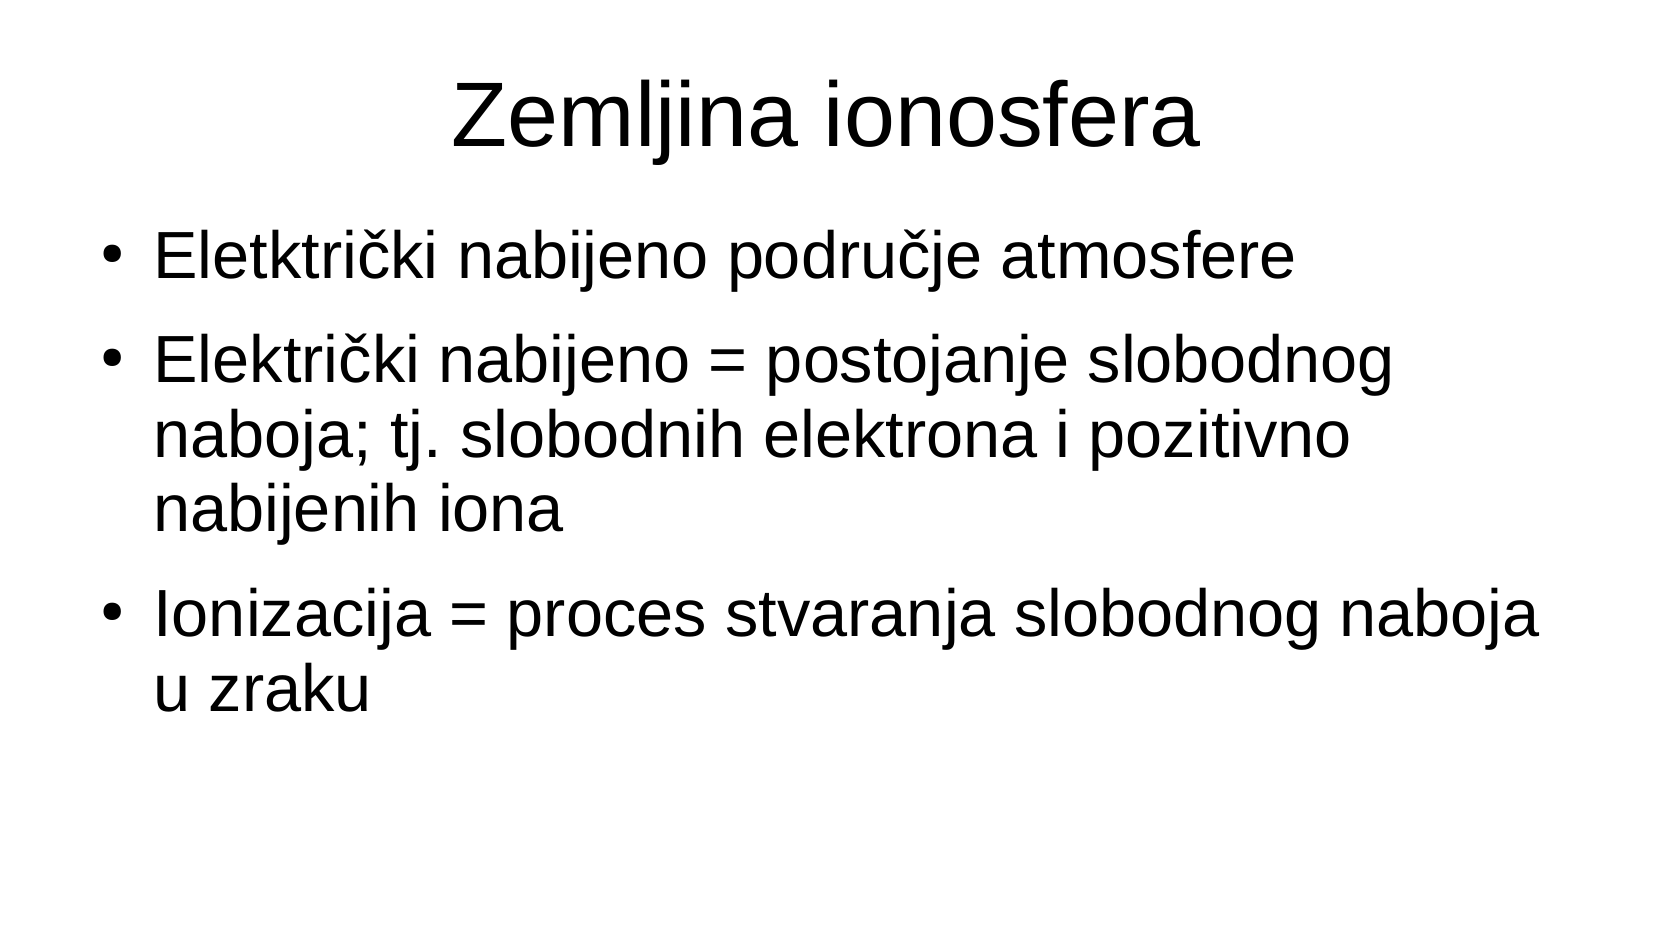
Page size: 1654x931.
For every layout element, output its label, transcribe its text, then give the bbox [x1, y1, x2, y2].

list Eletktrički nabijeno područje atmosfere Električki nabijeno = postojanje slobodnog naboja; tj. slobodnih elektrona i pozitivno nabijenih iona Ionizacija = proces stvaranja slobodnog naboja u zraku [82, 217, 1571, 758]
title Zemljina ionosfera [82, 37, 1571, 193]
